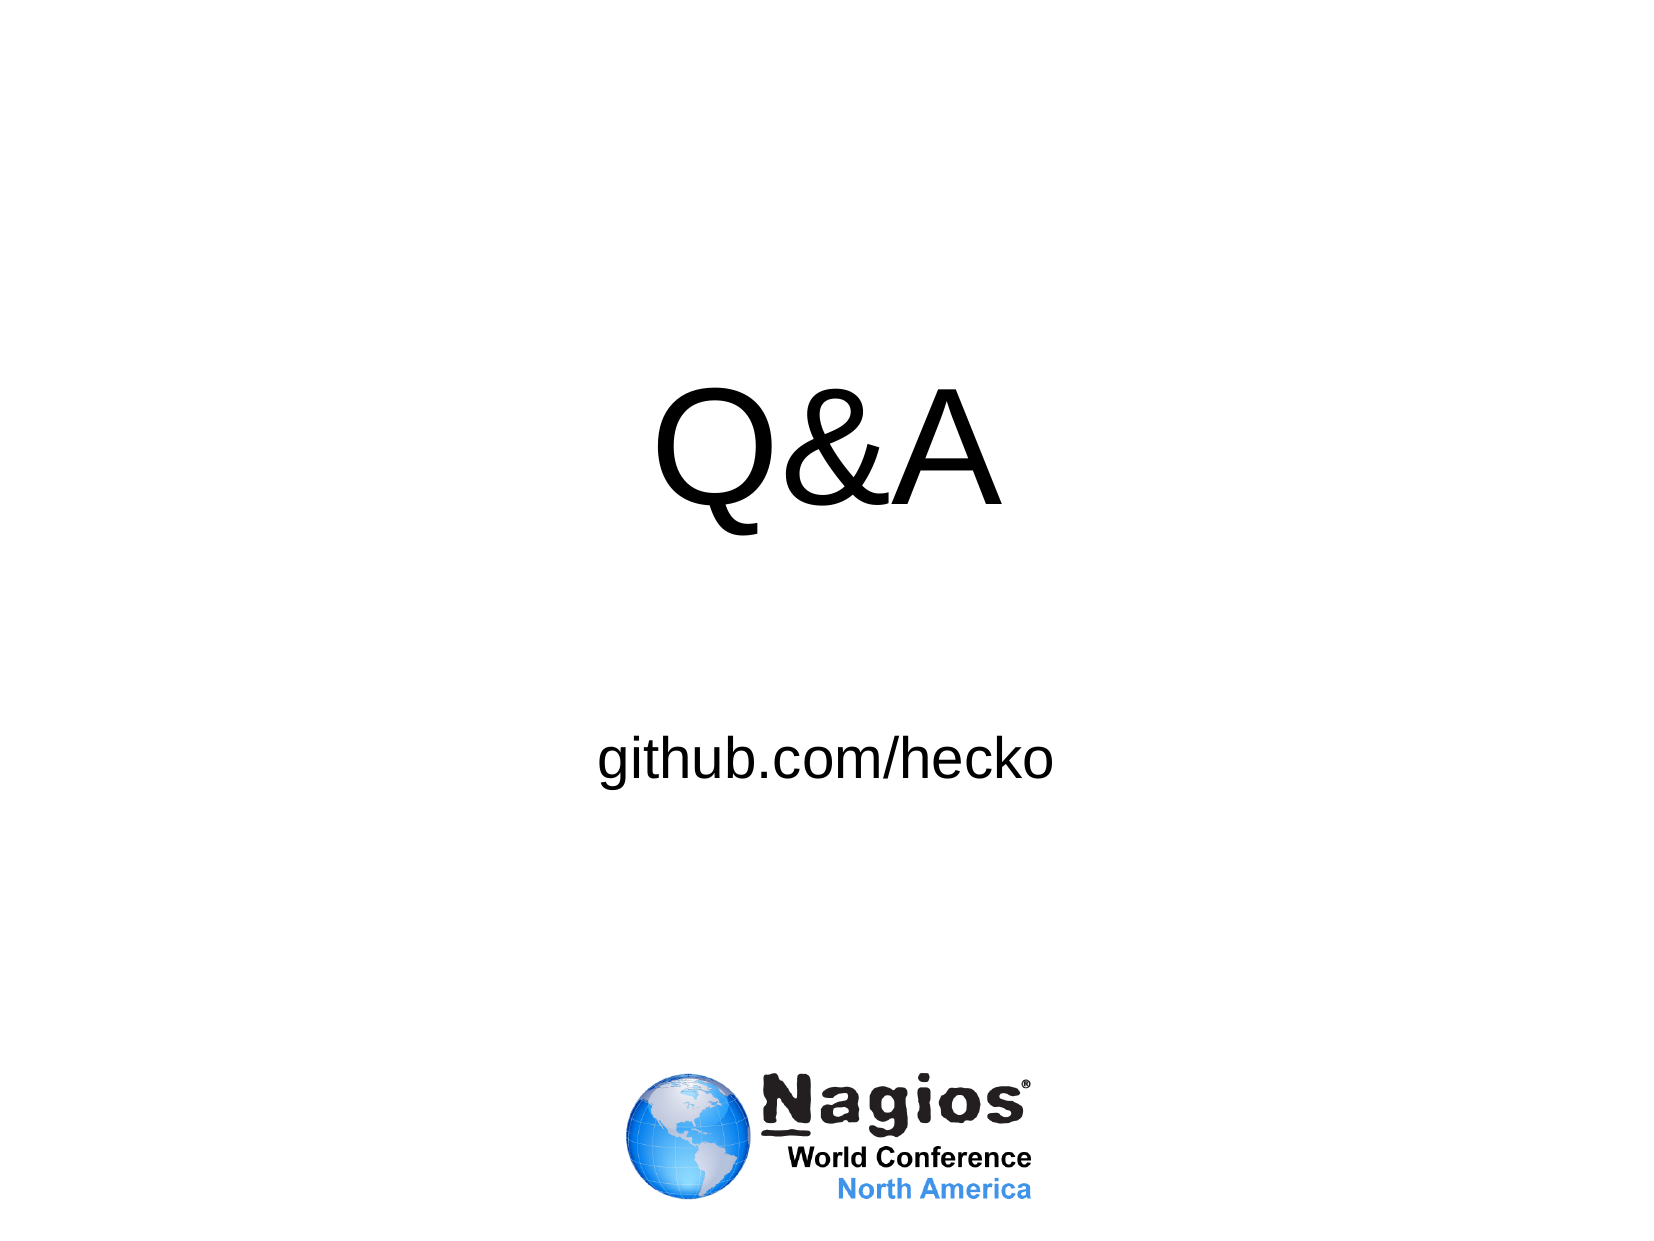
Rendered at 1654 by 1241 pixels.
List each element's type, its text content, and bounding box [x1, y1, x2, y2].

picture [626, 1072, 1032, 1226]
title Q&A github.com/hecko [82, 353, 1571, 791]
